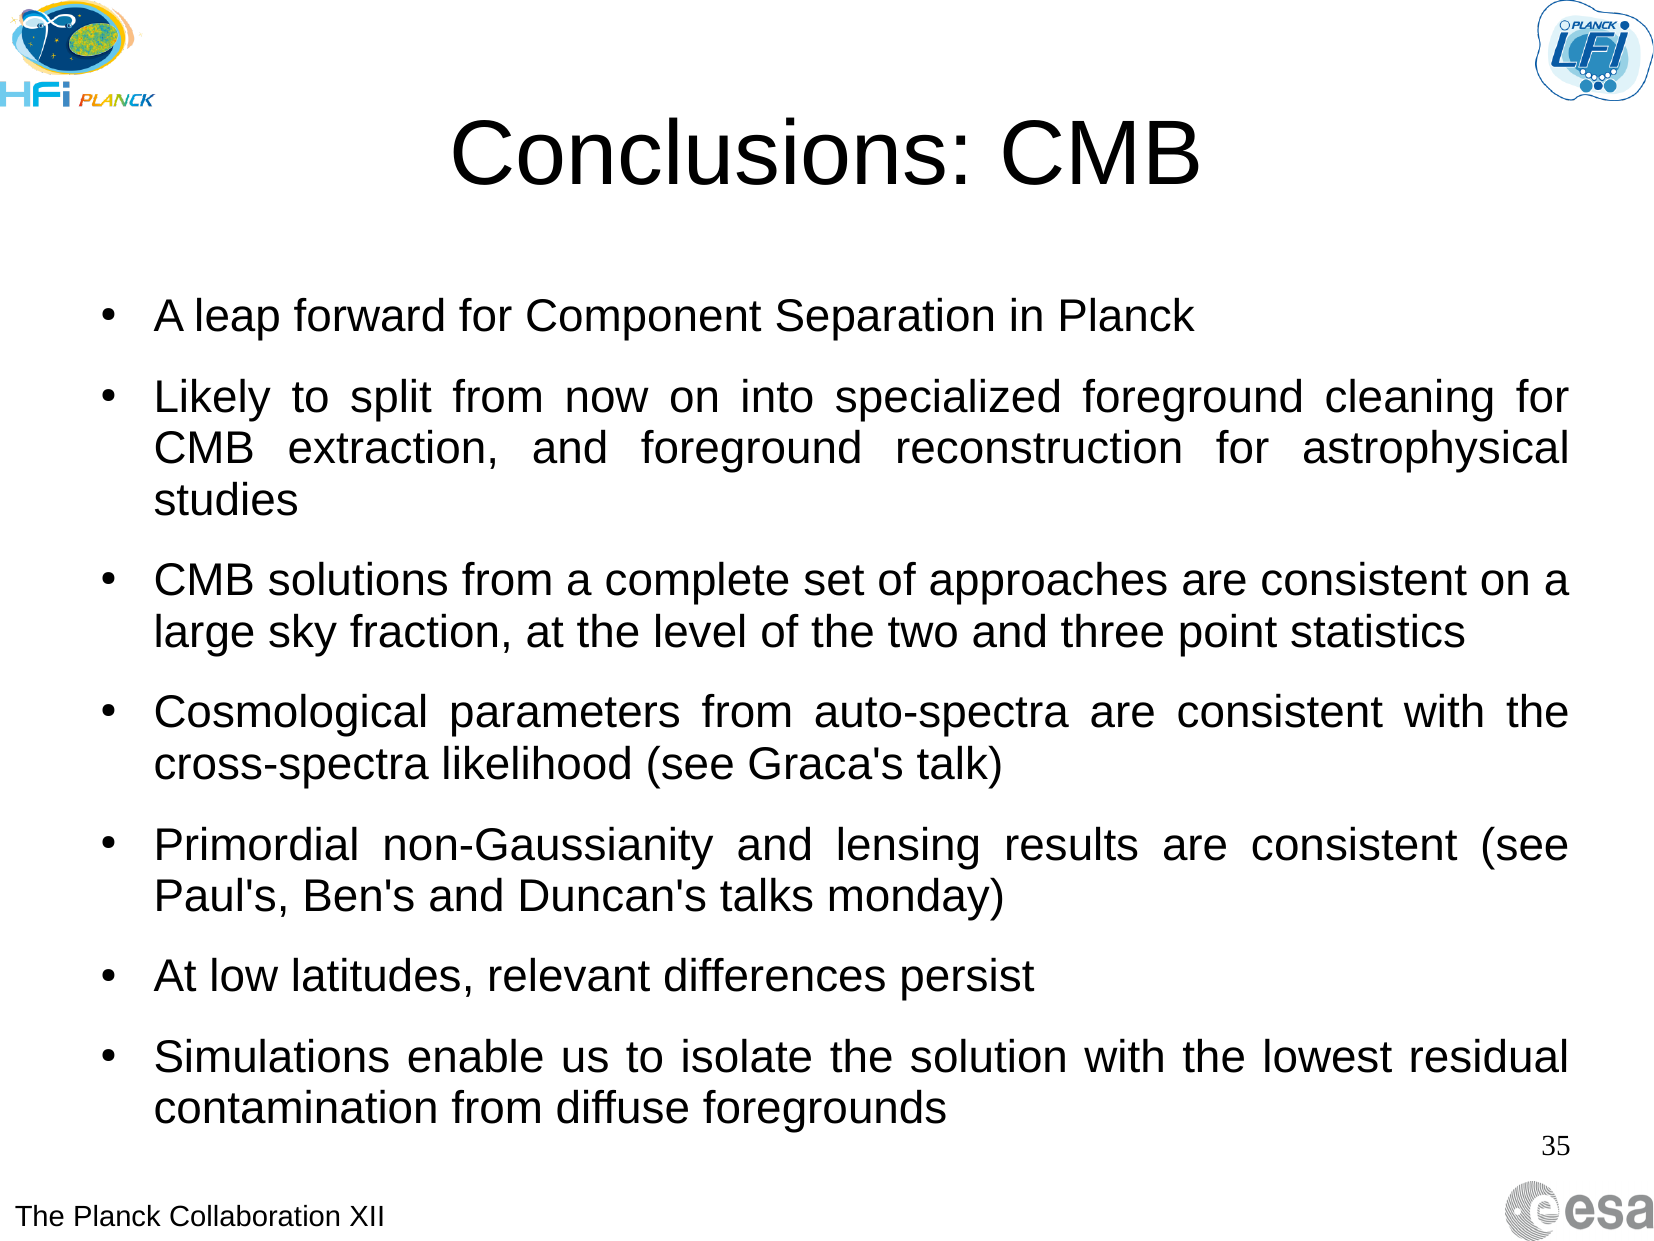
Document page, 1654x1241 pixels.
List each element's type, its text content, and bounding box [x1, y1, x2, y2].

title Conclusions: CMB [82, 49, 1571, 257]
picture [1535, 0, 1654, 101]
text_box The Planck Collaboration XII [0, 1192, 402, 1241]
list A leap forward for Component Separation in Planck Likely to split from now on into specialized foreground cleaning for CMB extraction, and foreground reconstruction for astrophysical studies CMB solutions from a complete set of approaches are consistent on a large sky fraction, at the level of the two and three point statistics Cosmological parameters from auto-spectra are consistent with the cross-spectra likelihood (see Graca's talk) Primordial non-Gaussianity and lensing results are consistent (see Paul's, Ben's and Duncan's talks monday) At low latitudes, relevant differences persist Simulations enable us to isolate the solution with the lowest residual contamination from diffuse foregrounds [82, 290, 1571, 1134]
picture [1505, 1181, 1654, 1241]
picture [0, 0, 156, 108]
